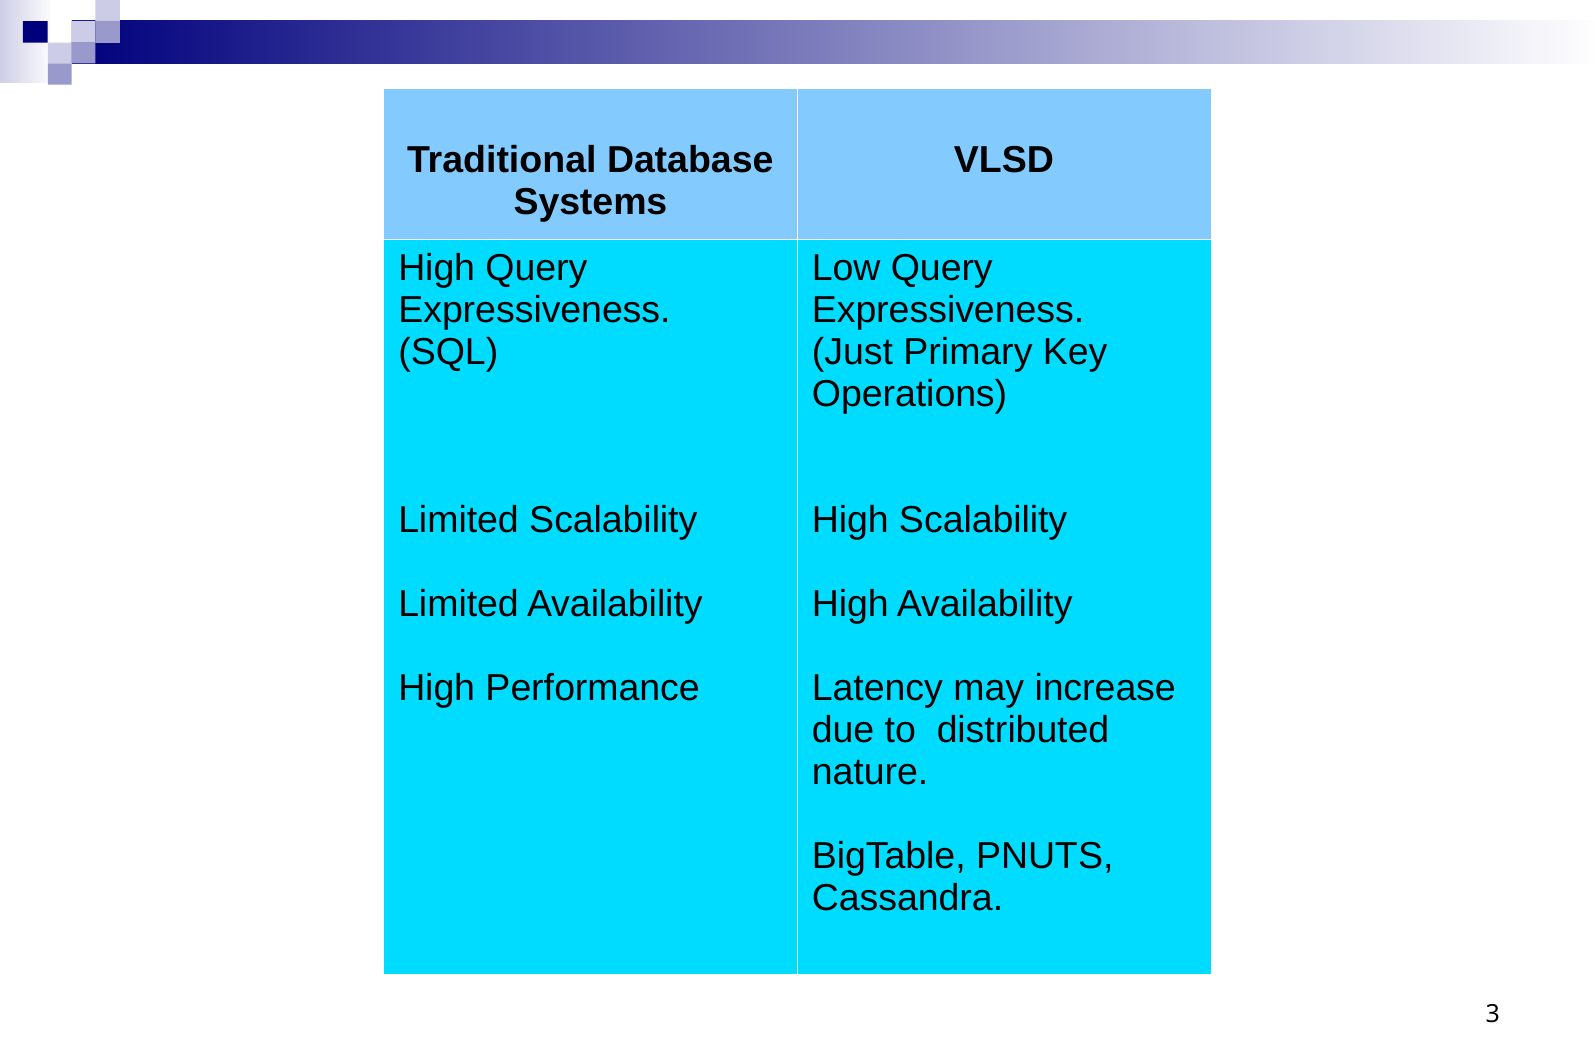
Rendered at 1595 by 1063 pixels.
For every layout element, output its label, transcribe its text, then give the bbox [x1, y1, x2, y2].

table_header VLSD [798, 89, 1211, 239]
table_cell High Query Expressiveness. (SQL) Limited Scalability Limited Availability High Performance [384, 240, 797, 974]
table_header Traditional Database Systems [384, 89, 797, 239]
table_cell Low Query Expressiveness. (Just Primary Key Operations) High Scalability High Availability Latency may increase due to distributed nature. BigTable, PNUTS, Cassandra. [798, 240, 1211, 974]
